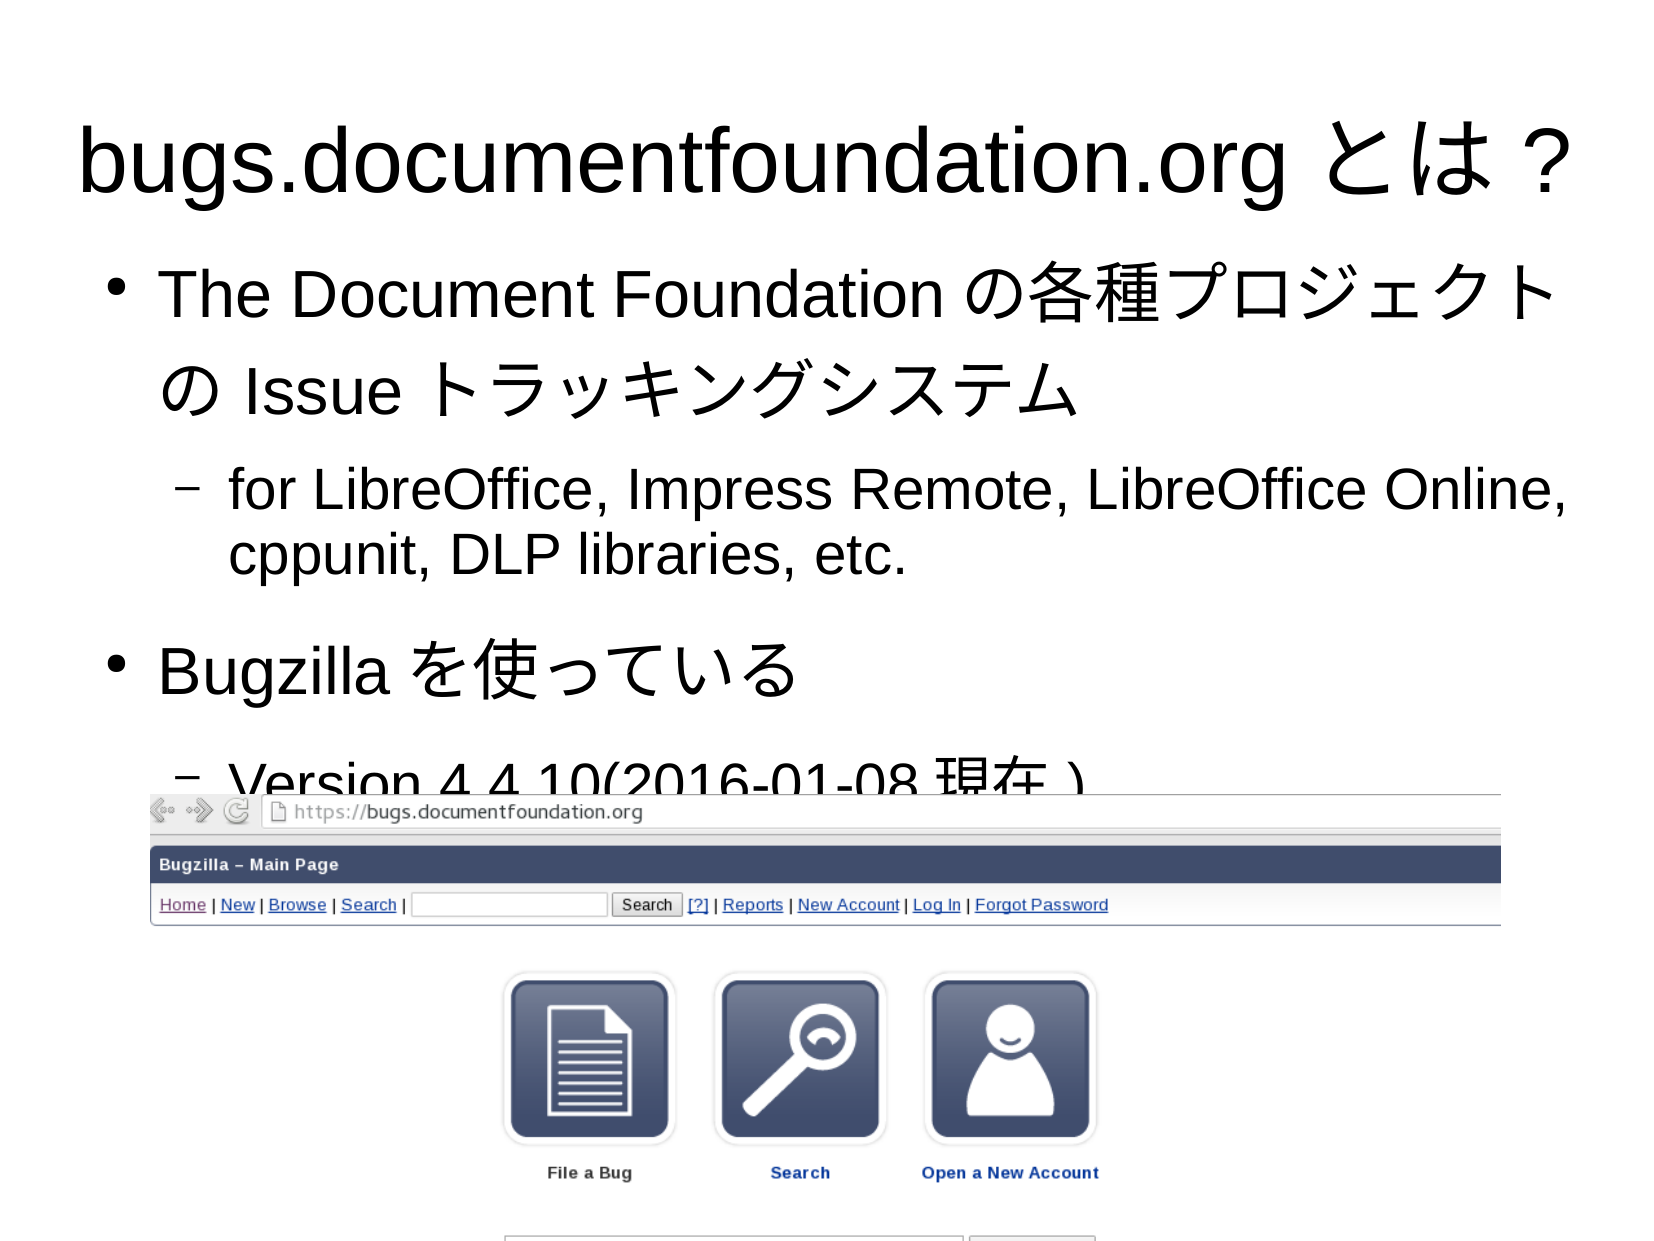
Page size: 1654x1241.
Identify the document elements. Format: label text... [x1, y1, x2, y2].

list The Document Foundationの各種プロジェクトのIssueトラッキングシステム for LibreOffice, Impress Remote, LibreOffice Online, cppunit, DLP libraries, etc. Bugzillaを使っている Version 4.4.10(2016-01-08現在) [86, 240, 1576, 960]
picture [150, 794, 1501, 1241]
title bugs.documentfoundation.orgとは? [30, 32, 1621, 274]
